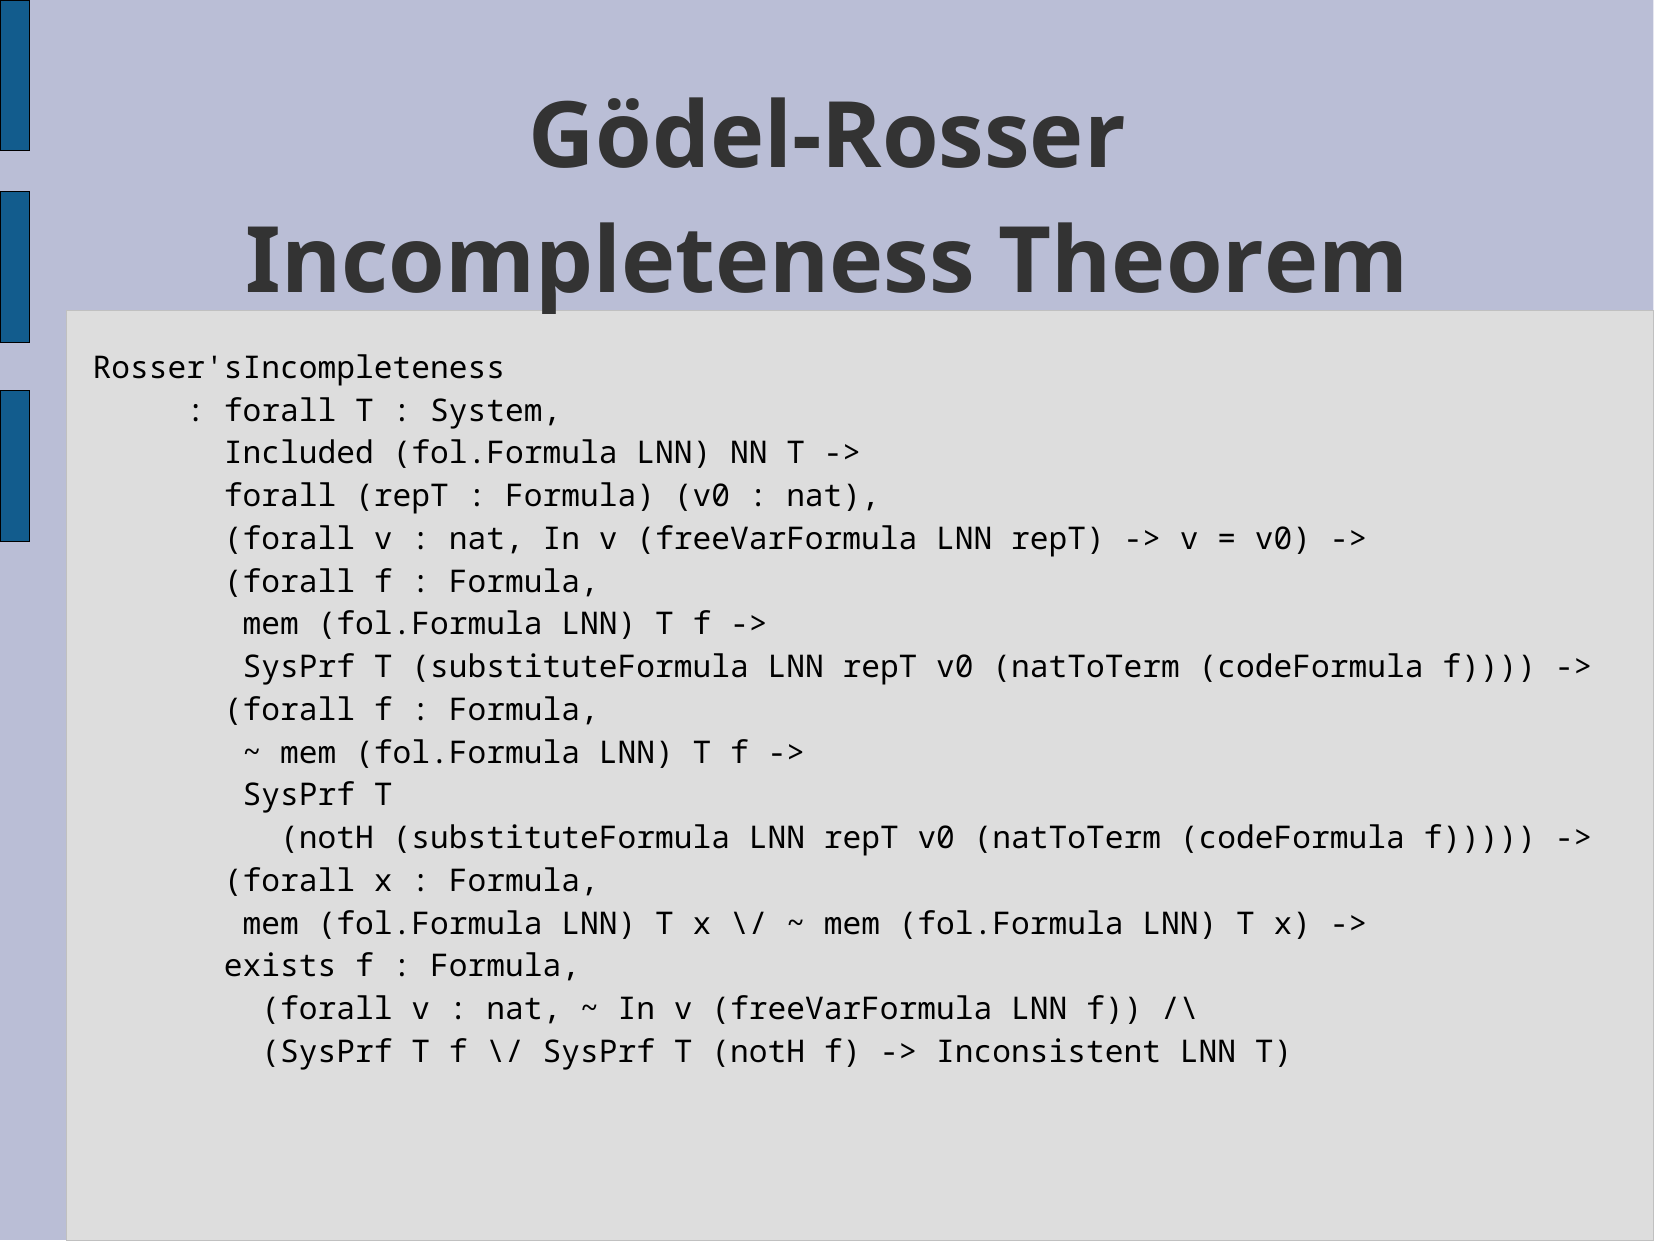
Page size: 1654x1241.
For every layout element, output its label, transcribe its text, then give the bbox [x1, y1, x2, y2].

title Gödel-Rosser Incompleteness Theorem [121, 45, 1534, 344]
list Rosser'sIncompleteness : forall T : System, Included (fol.Formula LNN) NN T -> forall (repT : Formula) (v0 : nat), (forall v : nat, In v (freeVarFormula LNN repT) -> v = v0) -> (forall f : Formula, mem (fol.Formula LNN) T f -> SysPrf T (substituteFormula LNN repT v0 (natToTerm (codeFormula f)))) -> (forall f : Formula, ~ mem (fol.Formula LNN) T f -> SysPrf T (notH (substituteFormula LNN repT v0 (natToTerm (codeFormula f))))) -> (forall x : Formula, mem (fol.Formula LNN) T x \/ ~ mem (fol.Formula LNN) T x) -> exists f : Formula, (forall v : nat, ~ In v (freeVarFormula LNN f)) /\ (SysPrf T f \/ SysPrf T (notH f) -> Inconsistent LNN T) [75, 344, 1613, 1085]
